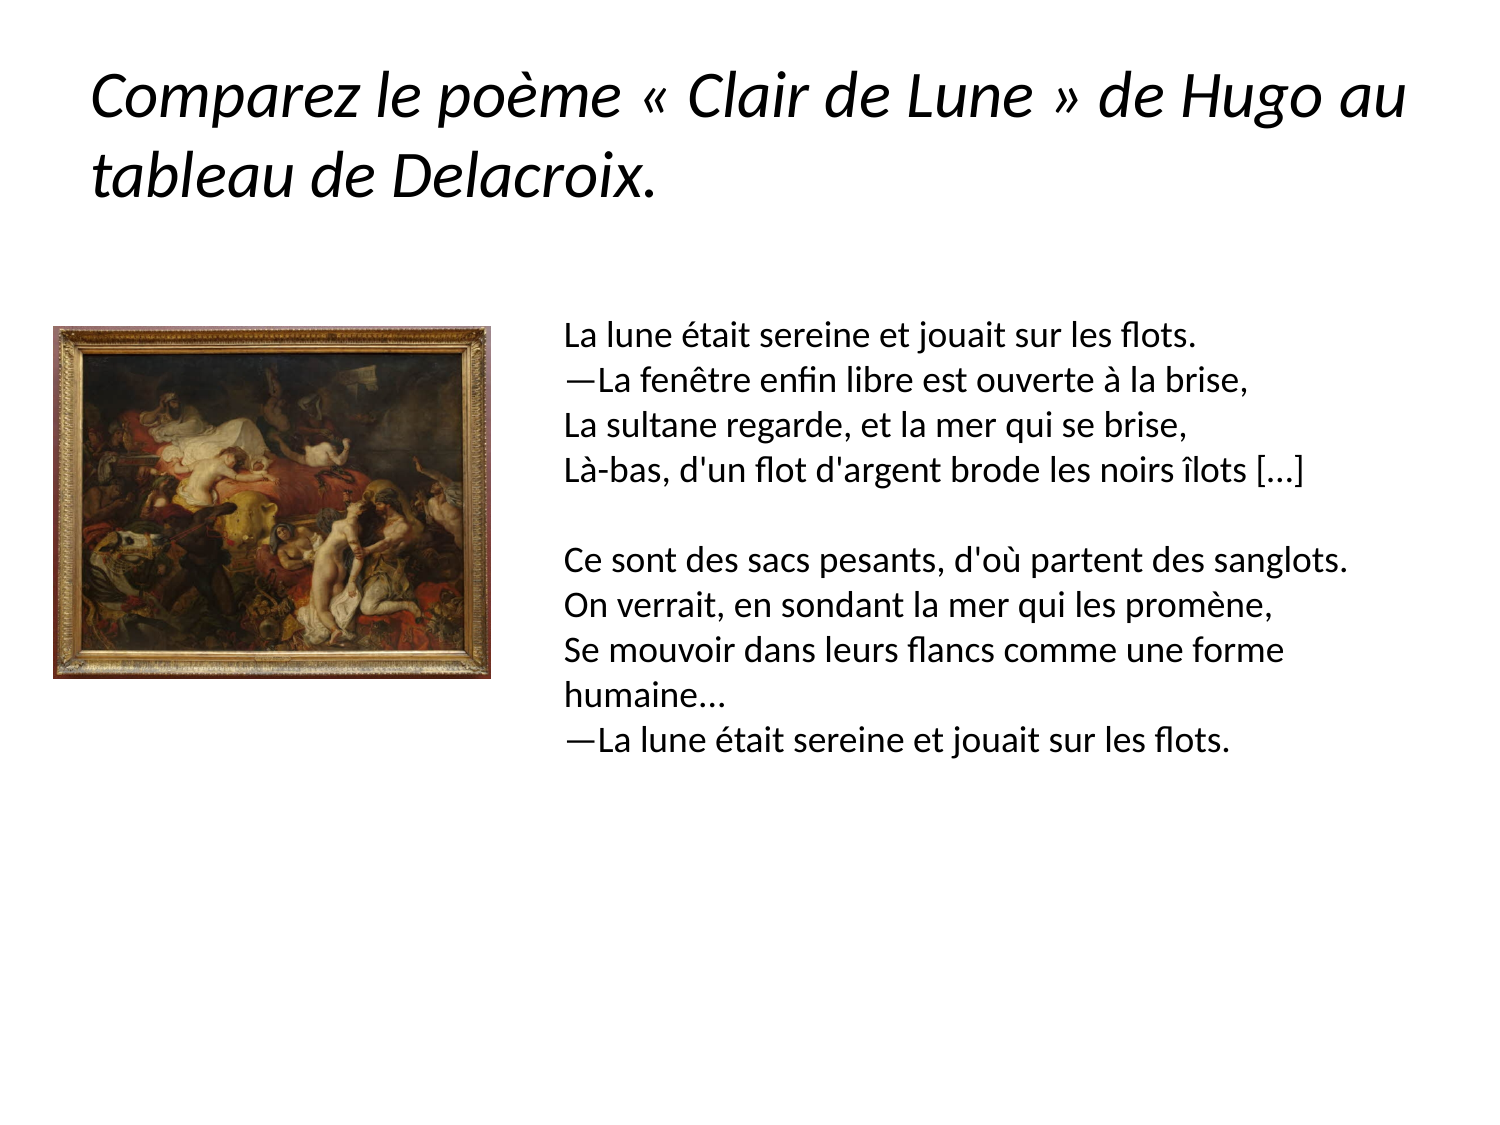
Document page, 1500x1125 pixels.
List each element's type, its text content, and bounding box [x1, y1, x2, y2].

text_box La lune était sereine et jouait sur les flots. —La fenêtre enfin libre est ouverte à la brise, La sultane regarde, et la mer qui se brise, Là-bas, d'un flot d'argent brode les noirs îlots […] Ce sont des sacs pesants, d'où partent des sanglots. On verrait, en sondant la mer qui les promène, Se mouvoir dans leurs flancs comme une forme humaine... —La lune était sereine et jouait sur les flots. [549, 302, 1400, 768]
picture [53, 326, 491, 679]
list Comparez le poème « Clair de Lune » de Hugo au tableau de Delacroix. [75, 42, 1425, 634]
